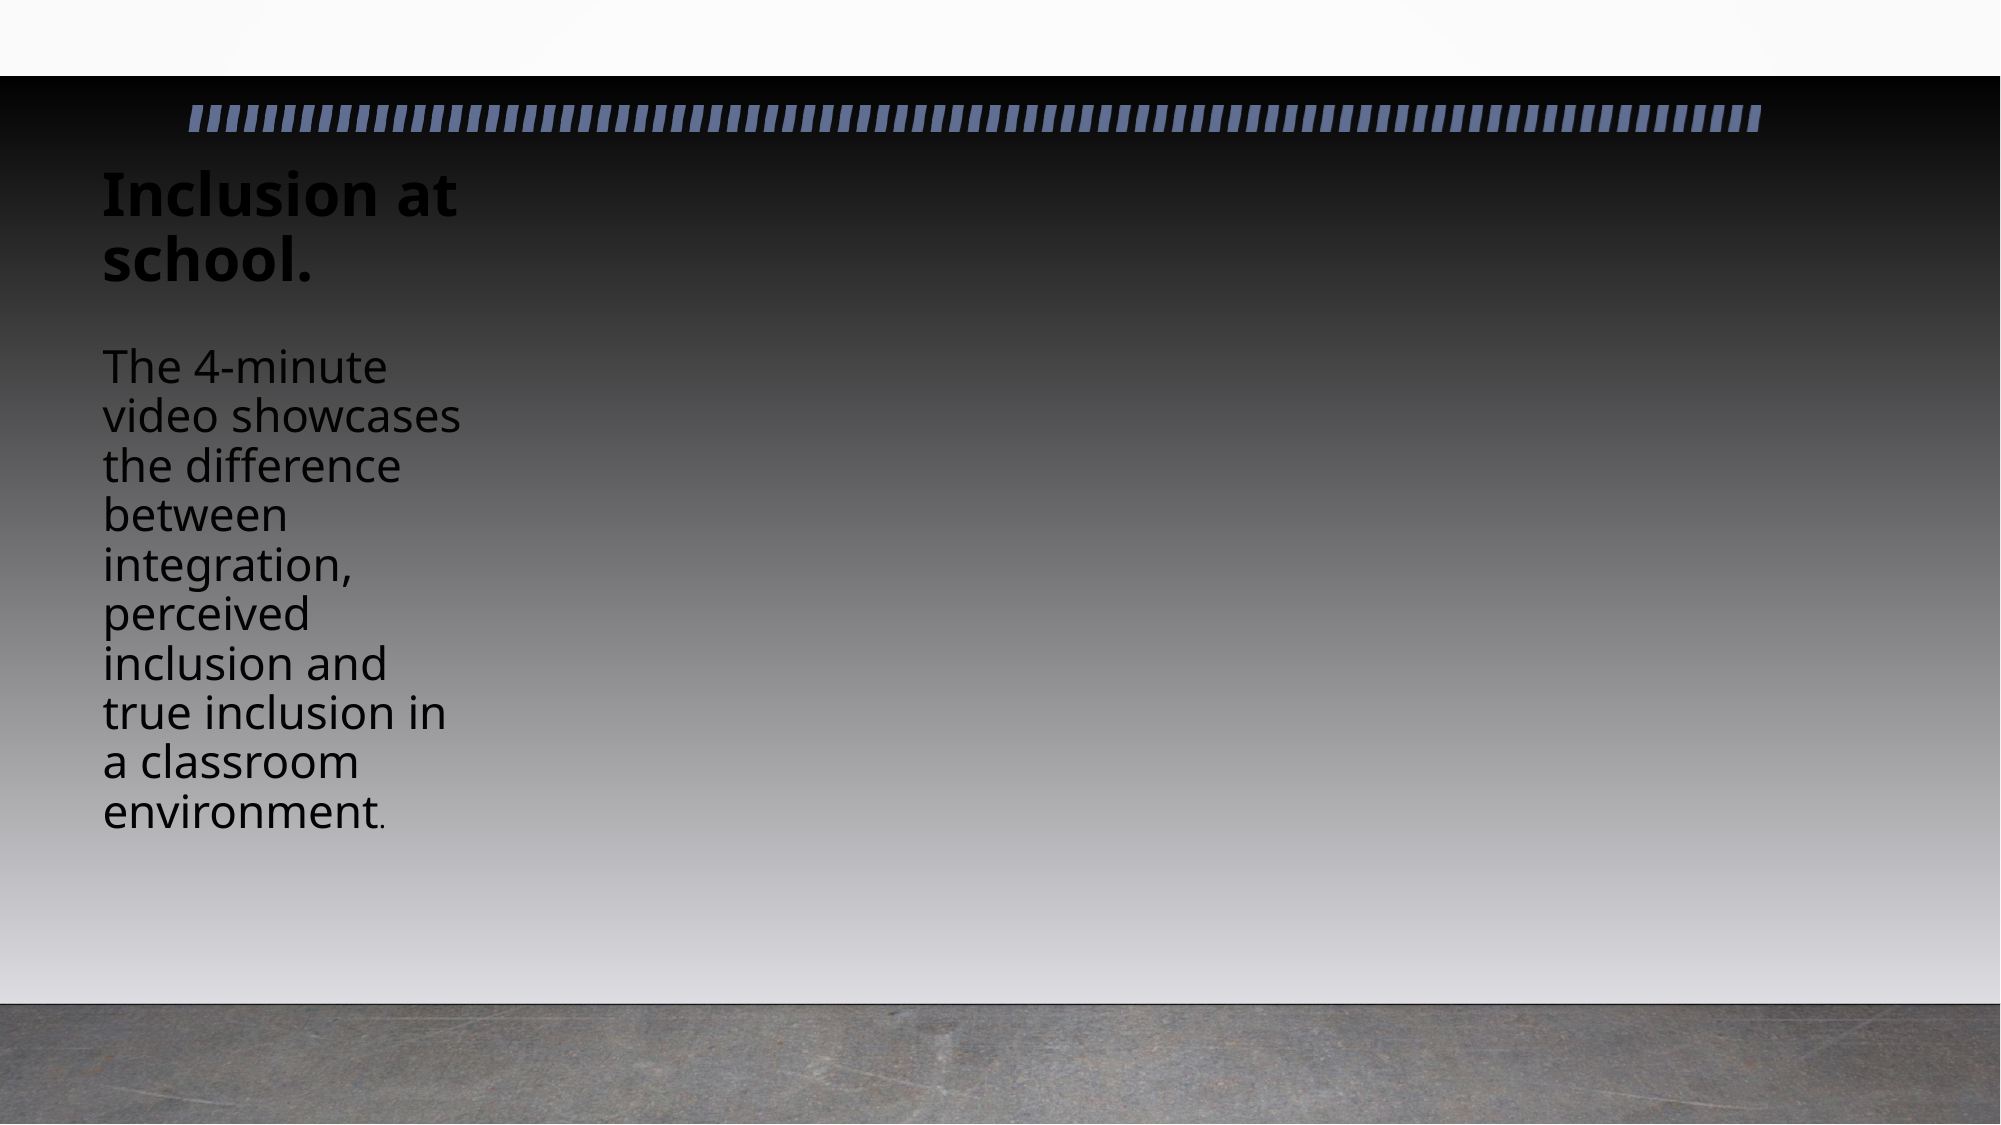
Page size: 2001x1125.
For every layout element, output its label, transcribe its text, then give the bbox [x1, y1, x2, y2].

title Inclusion at school. The 4-minute video showcases the difference between integration, perceived inclusion and true inclusion in a classroom environment. [87, 156, 483, 949]
picture [539, 181, 1898, 949]
